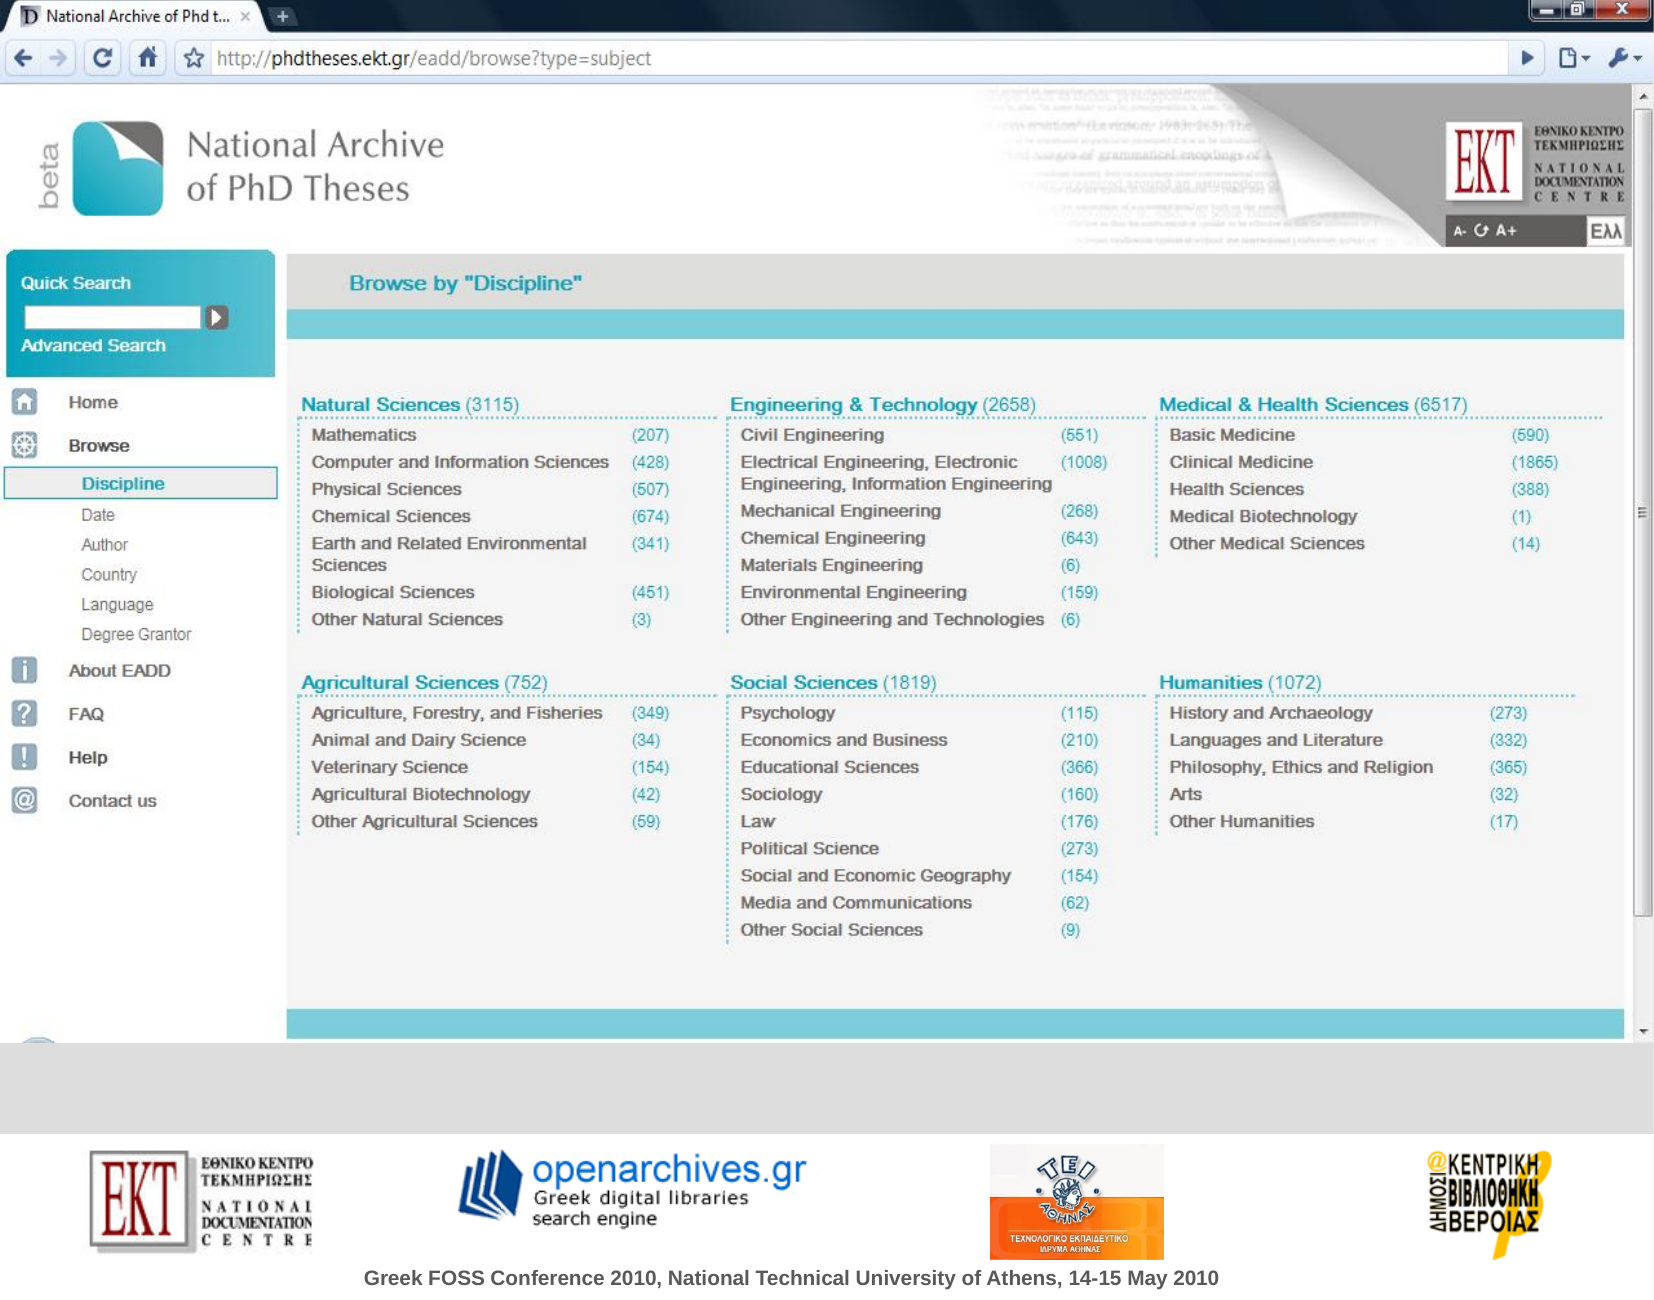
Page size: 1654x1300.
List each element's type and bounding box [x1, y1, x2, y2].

picture [1424, 1136, 1648, 1260]
picture [82, 1138, 323, 1260]
picture [0, 0, 1654, 1043]
picture [451, 1142, 851, 1231]
picture [990, 1142, 1164, 1260]
